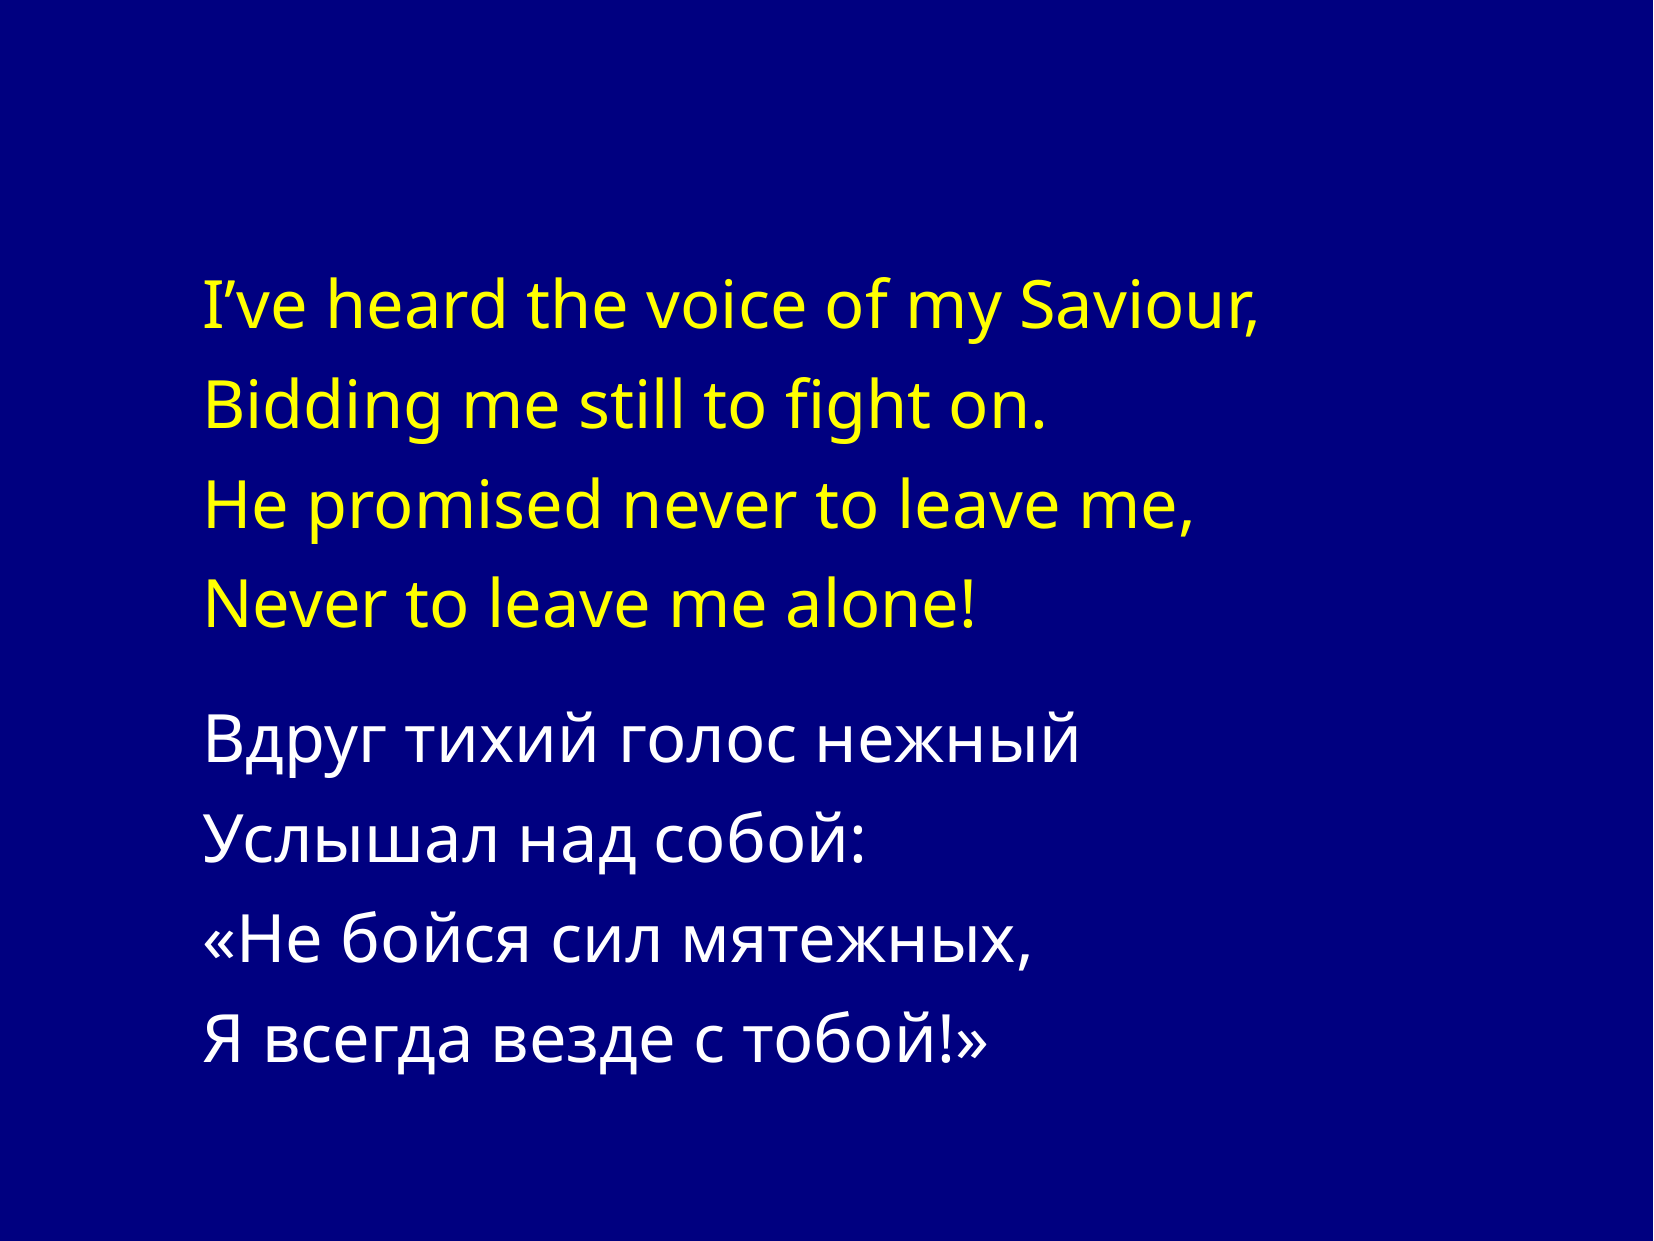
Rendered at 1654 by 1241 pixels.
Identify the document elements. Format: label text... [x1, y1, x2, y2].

text_box Вдруг тихий голос нежный Услышал над собой: «Не бойся сил мятежных, Я всегда везде с тобой!» [75, 675, 1576, 1163]
text_box I’ve heard the voice of my Saviour, Bidding me still to fight on. He promised never to leave me, Never to leave me alone! [75, 150, 1576, 638]
